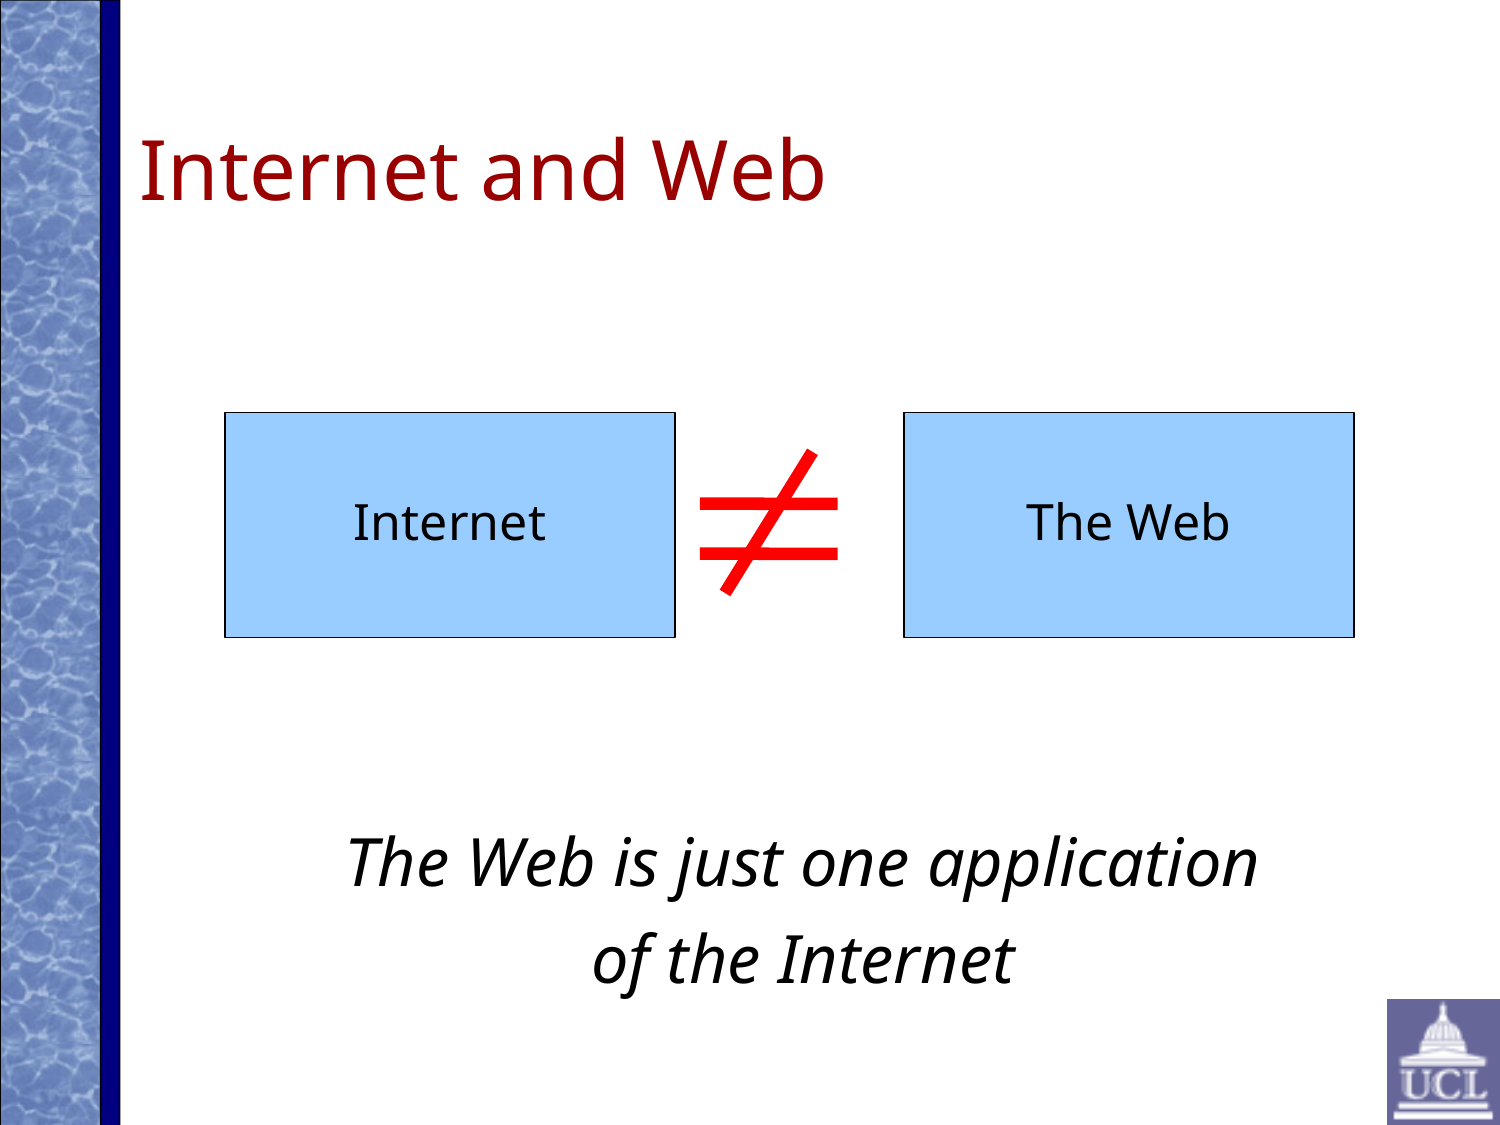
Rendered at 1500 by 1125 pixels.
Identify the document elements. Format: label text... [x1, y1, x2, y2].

picture [1, 1, 99, 1125]
picture [1387, 999, 1500, 1125]
text_box The Web is just one application of the Internet [329, 812, 1277, 1005]
title Internet and Web [124, 37, 1413, 225]
text_box Internet [225, 412, 676, 638]
text_box The Web [904, 412, 1355, 638]
